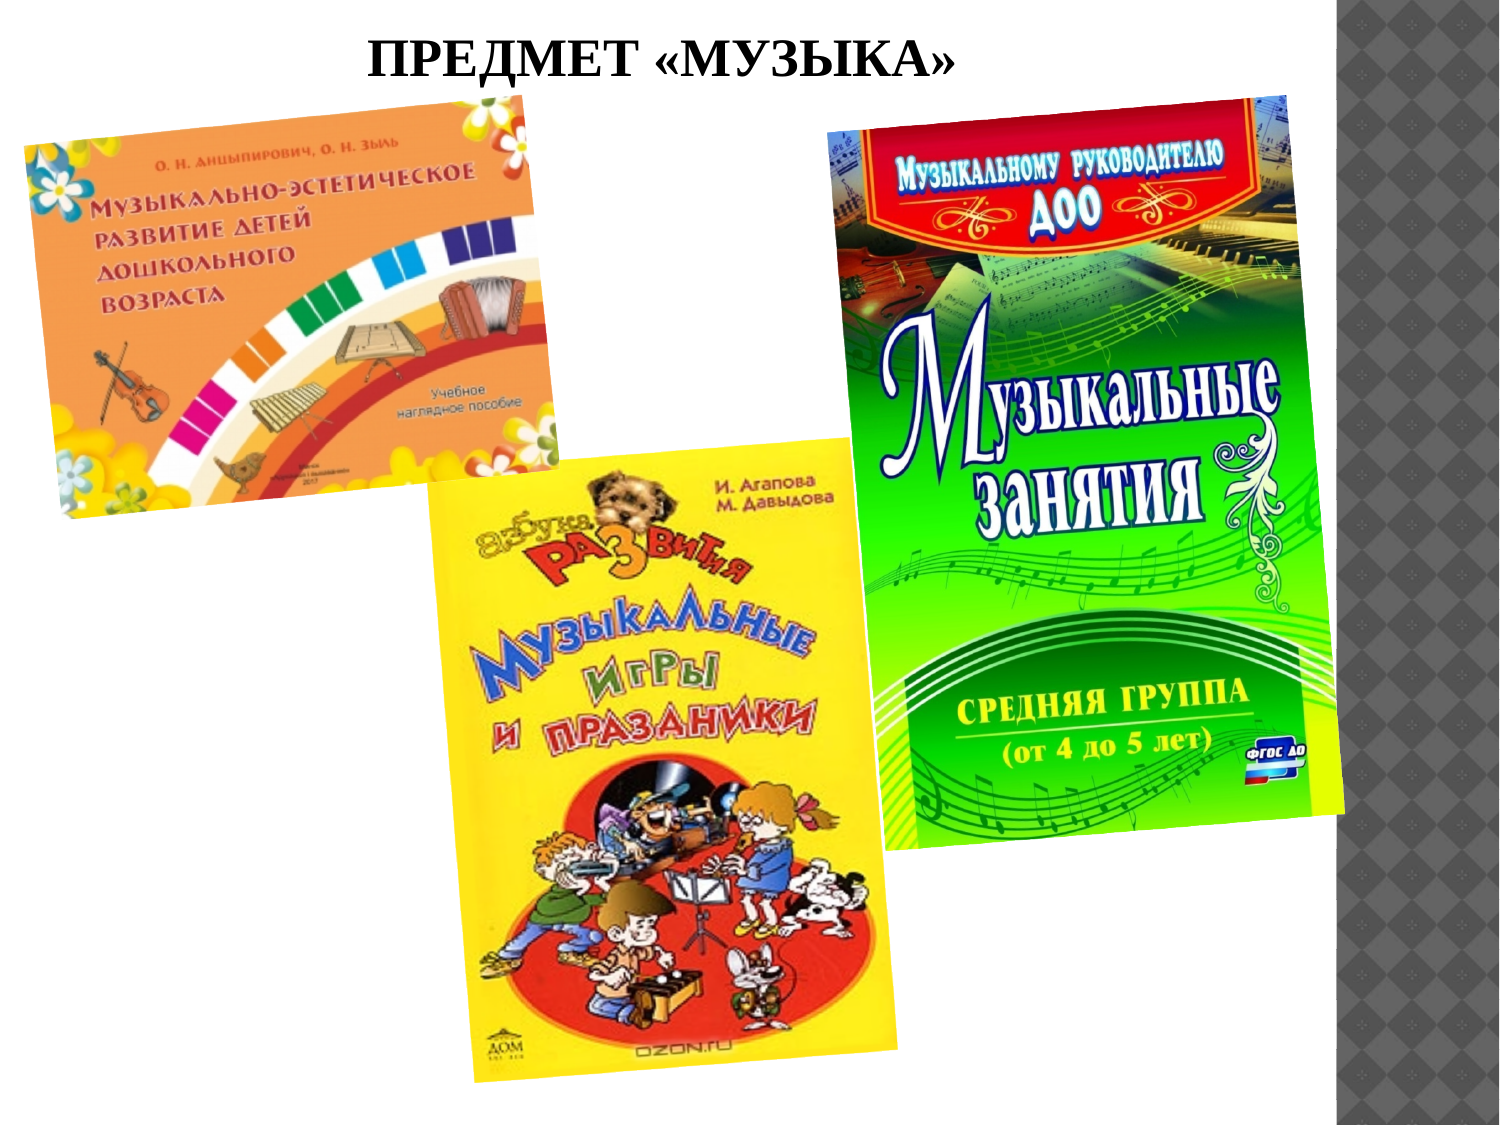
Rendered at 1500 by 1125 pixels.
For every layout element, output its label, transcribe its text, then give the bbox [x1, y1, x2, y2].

picture [826, 0, 1500, 1125]
list ПРЕДМЕТ «МУЗЫКА» [69, 15, 1257, 125]
picture [23, 94, 898, 1083]
